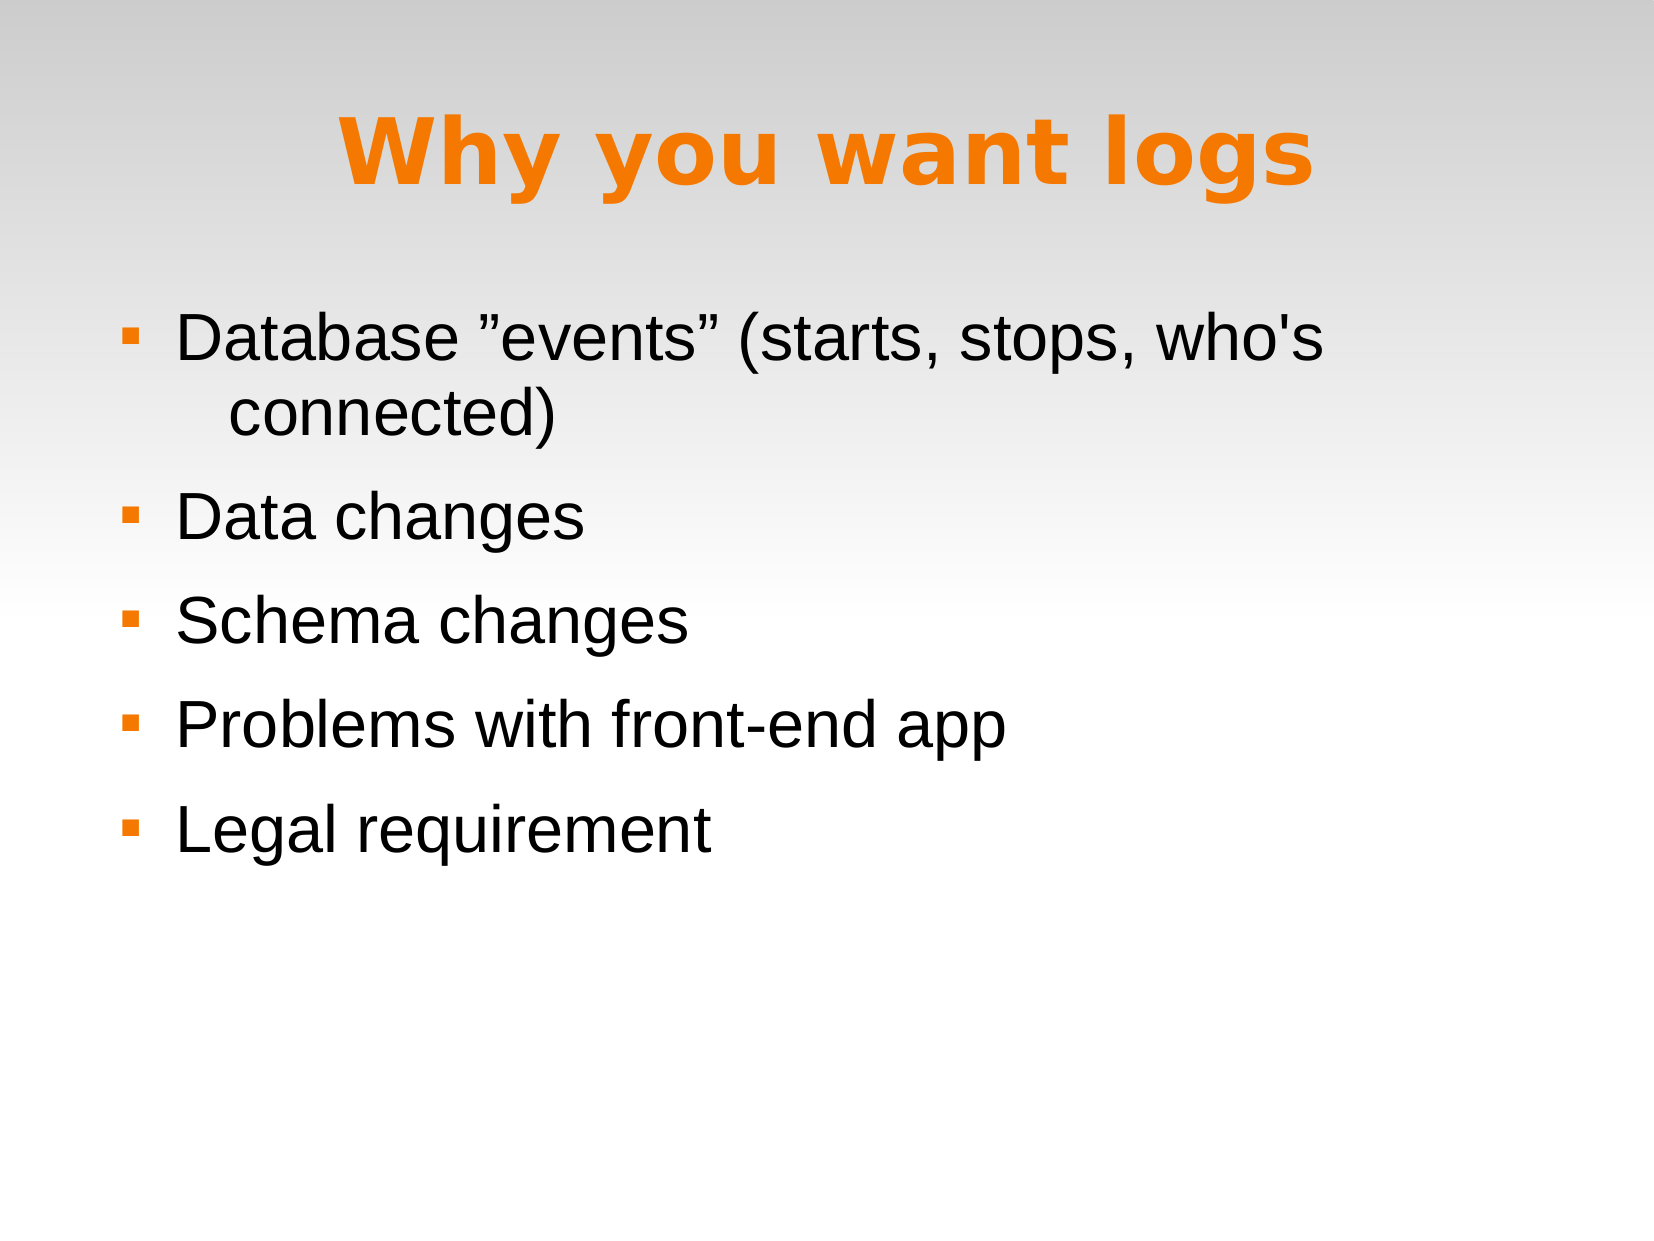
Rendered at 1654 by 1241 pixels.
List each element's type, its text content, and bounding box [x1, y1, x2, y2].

title Why you want logs [82, 49, 1571, 257]
list Database ”events” (starts, stops, who's connected) Data changes Schema changes Problems with front-end app Legal requirement [86, 300, 1576, 907]
